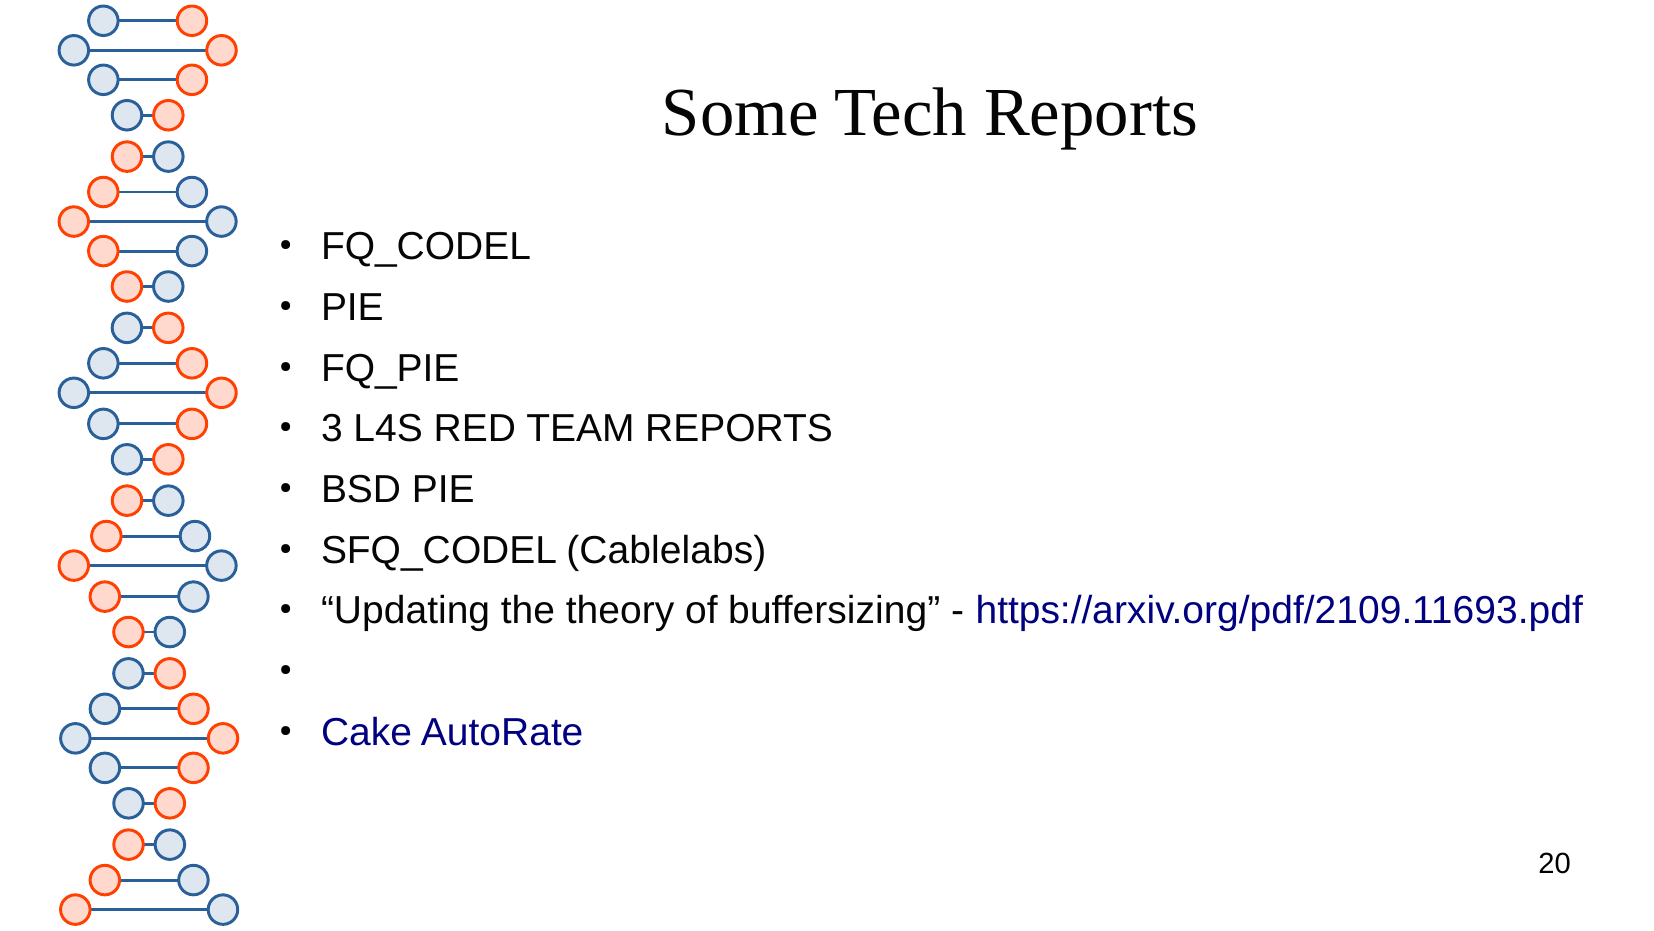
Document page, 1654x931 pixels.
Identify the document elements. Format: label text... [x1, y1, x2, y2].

list FQ_CODEL PIE FQ_PIE 3 L4S RED TEAM REPORTS BSD PIE SFQ_CODEL (Cablelabs) “Updating the theory of buffersizing” - https://arxiv.org/pdf/2109.11693.pdf Cake AutoRate [265, 224, 1595, 764]
title Some Tech Reports [265, 35, 1595, 189]
